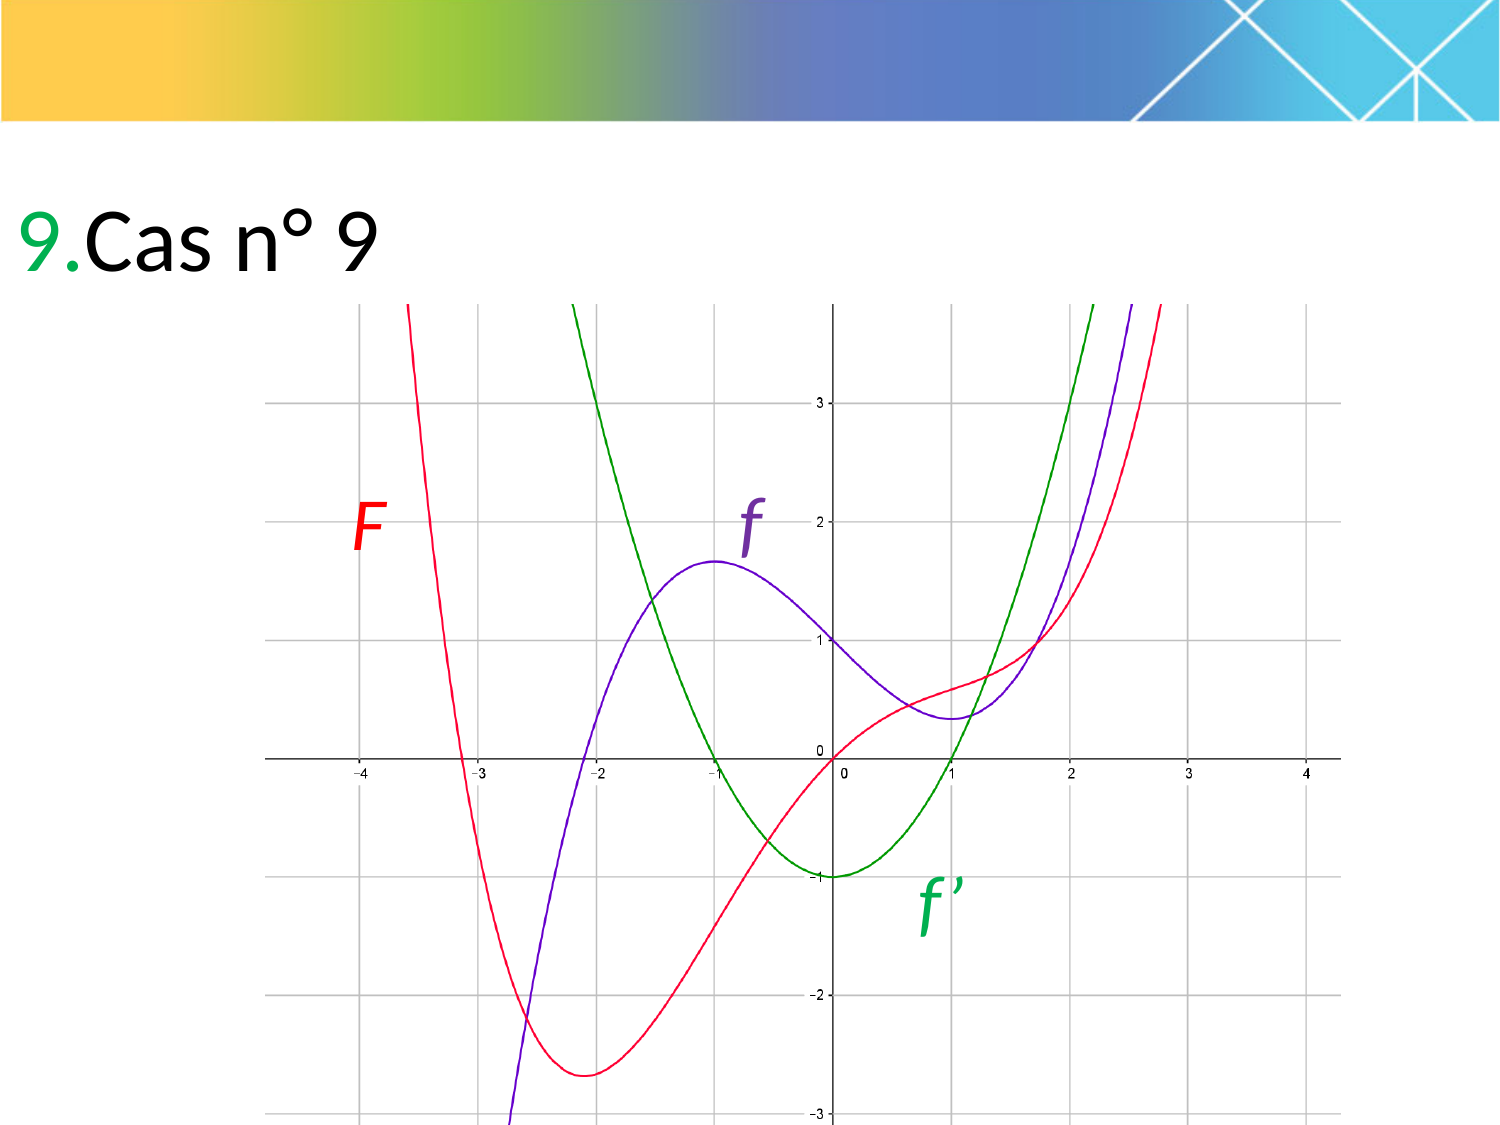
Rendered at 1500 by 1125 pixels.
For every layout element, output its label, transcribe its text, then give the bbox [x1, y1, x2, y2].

text_box f’ [903, 846, 999, 952]
text_box F [336, 467, 420, 574]
picture [265, 304, 1341, 1125]
title Cas n° 9 [0, 163, 1500, 305]
text_box f [724, 467, 820, 573]
